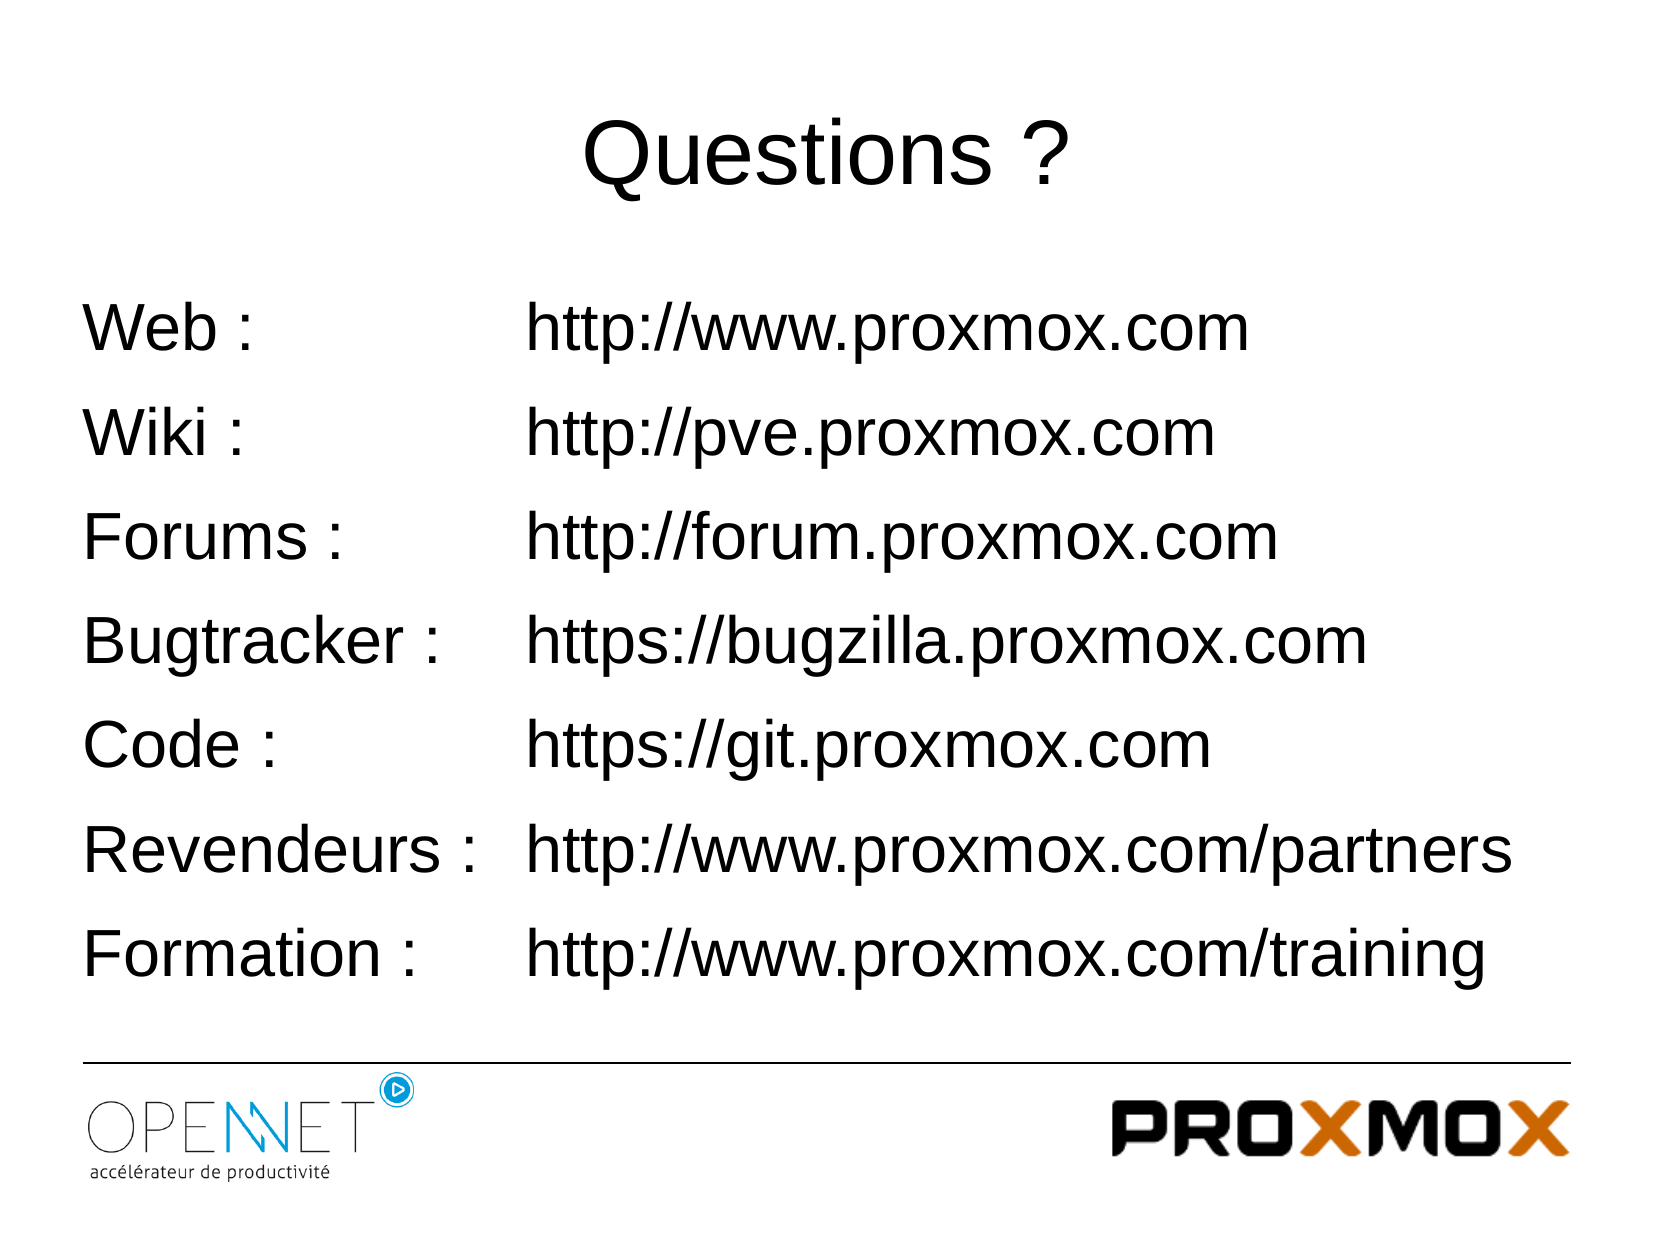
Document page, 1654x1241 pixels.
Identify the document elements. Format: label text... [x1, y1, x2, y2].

title Questions ? [82, 49, 1571, 257]
picture [1111, 1099, 1571, 1158]
picture [88, 1072, 414, 1182]
list Web : http://www.proxmox.com Wiki : http://pve.proxmox.com Forums : http://forum.proxmox.com Bugtracker : https://bugzilla.proxmox.com Code : https://git.proxmox.com Revendeurs : http://www.proxmox.com/partners Formation : http://www.proxmox.com/training [82, 290, 1571, 1010]
